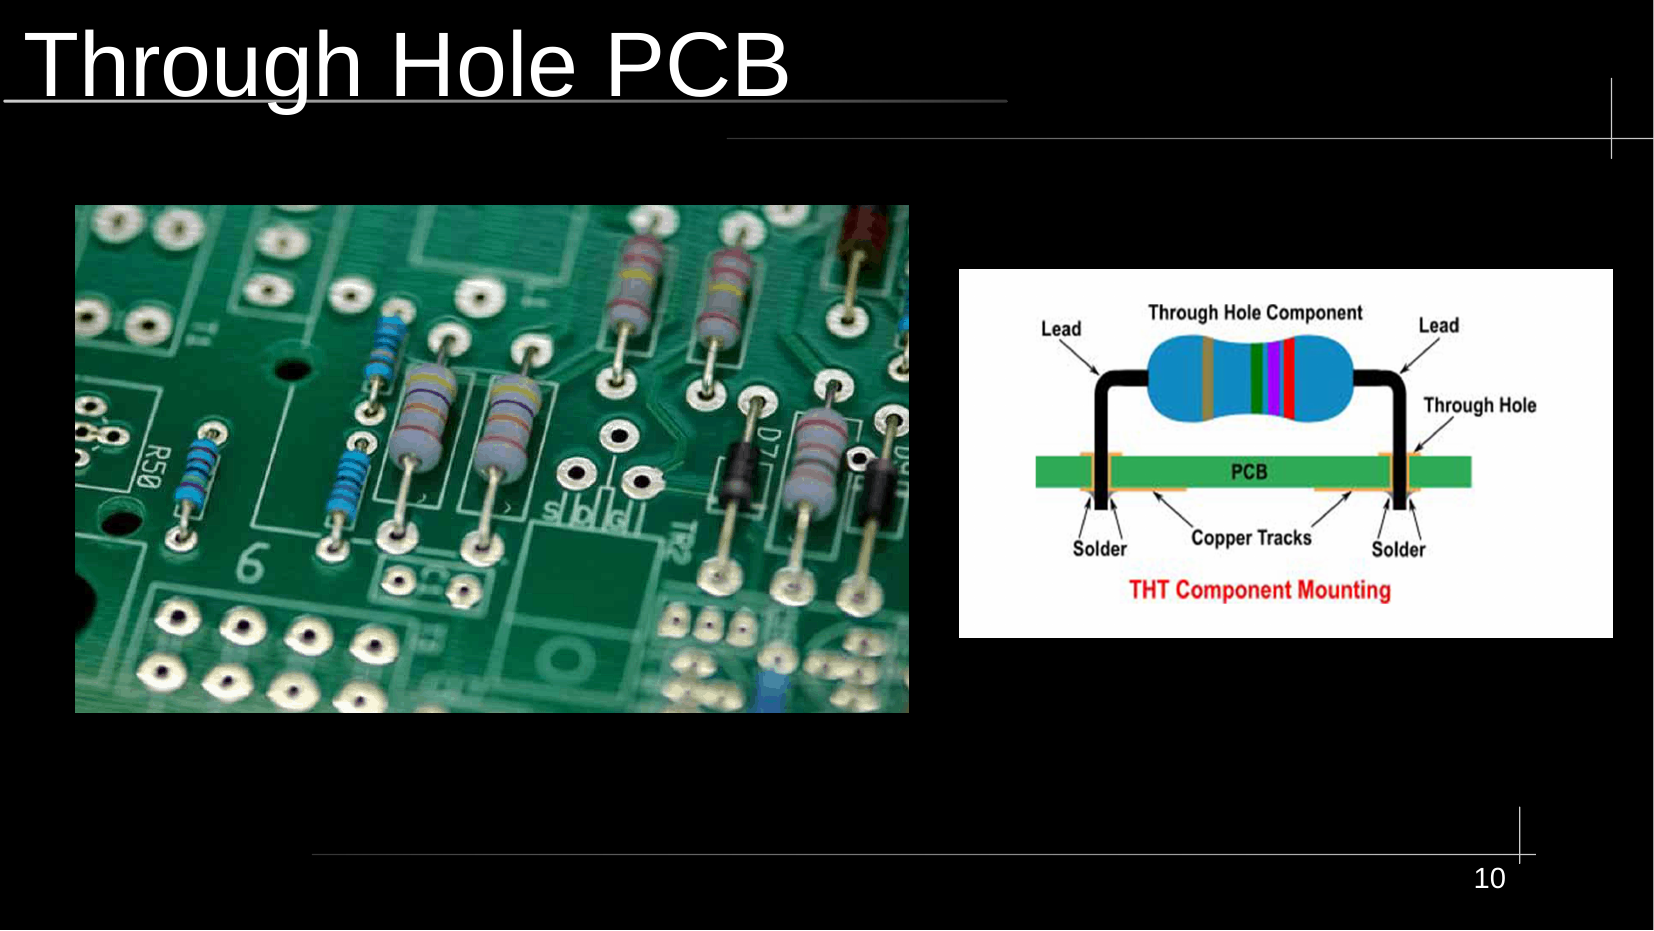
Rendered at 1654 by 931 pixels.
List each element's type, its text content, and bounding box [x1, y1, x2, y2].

picture [75, 205, 909, 713]
picture [959, 269, 1613, 638]
title Through Hole PCB [23, 11, 1589, 119]
